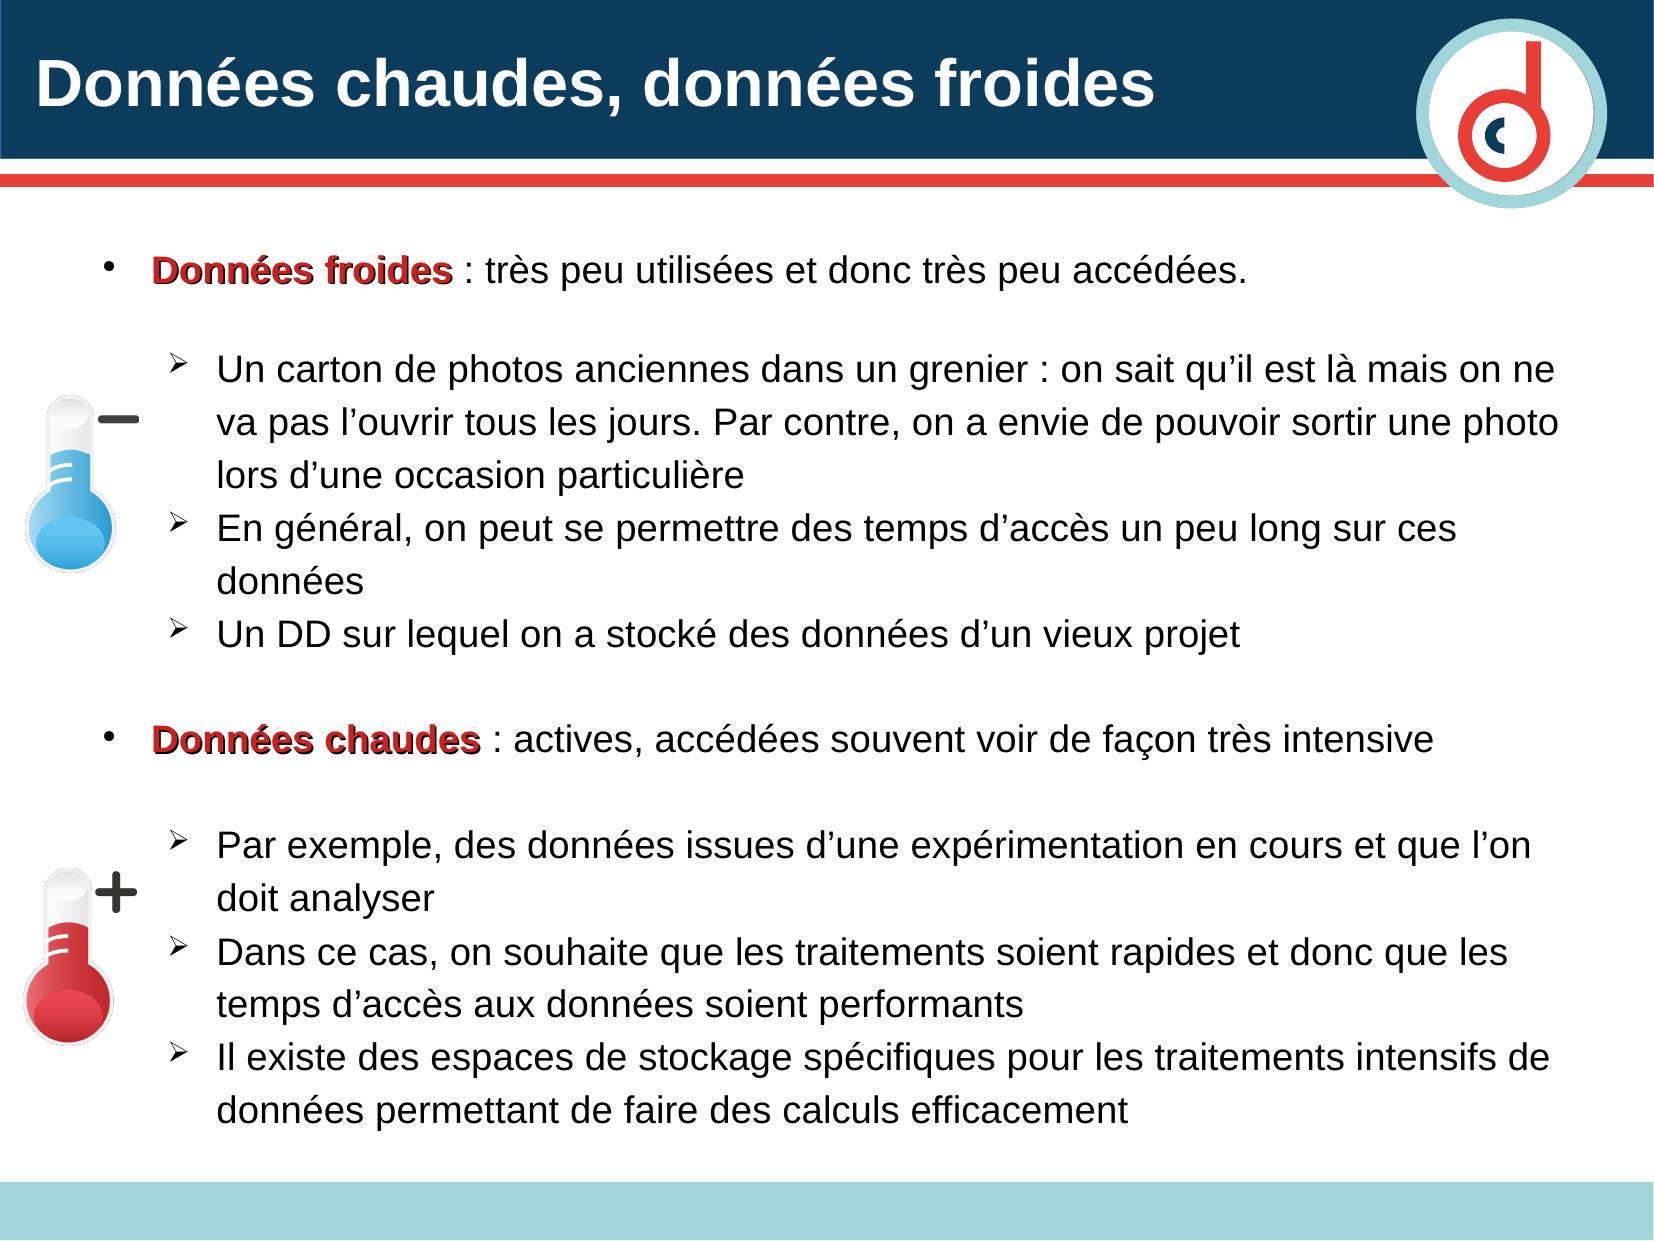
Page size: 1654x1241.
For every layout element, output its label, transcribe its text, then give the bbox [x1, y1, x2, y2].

picture [23, 395, 139, 573]
text_box Données froides : très peu utilisées et donc très peu accédées. Un carton de photos anciennes dans un grenier : on sait qu’il est là mais on ne va pas l’ouvrir tous les jours. Par contre, on a envie de pouvoir sortir une photo lors d’une occasion particulière En général, on peut se permettre des temps d’accès un peu long sur ces données Un DD sur lequel on a stocké des données d’un vieux projet Données chaudes : actives, accédées souvent voir de façon très intensive Par exemple, des données issues d’une expérimentation en cours et que l’on doit analyser Dans ce cas, on souhaite que les traitements soient rapides et donc que les temps d’accès aux données soient performants Il existe des espaces de stockage spécifiques pour les traitements intensifs de données permettant de faire des calculs efficacement [71, 230, 1595, 1141]
picture [23, 868, 139, 1046]
title Données chaudes, données froides [35, 11, 1430, 159]
